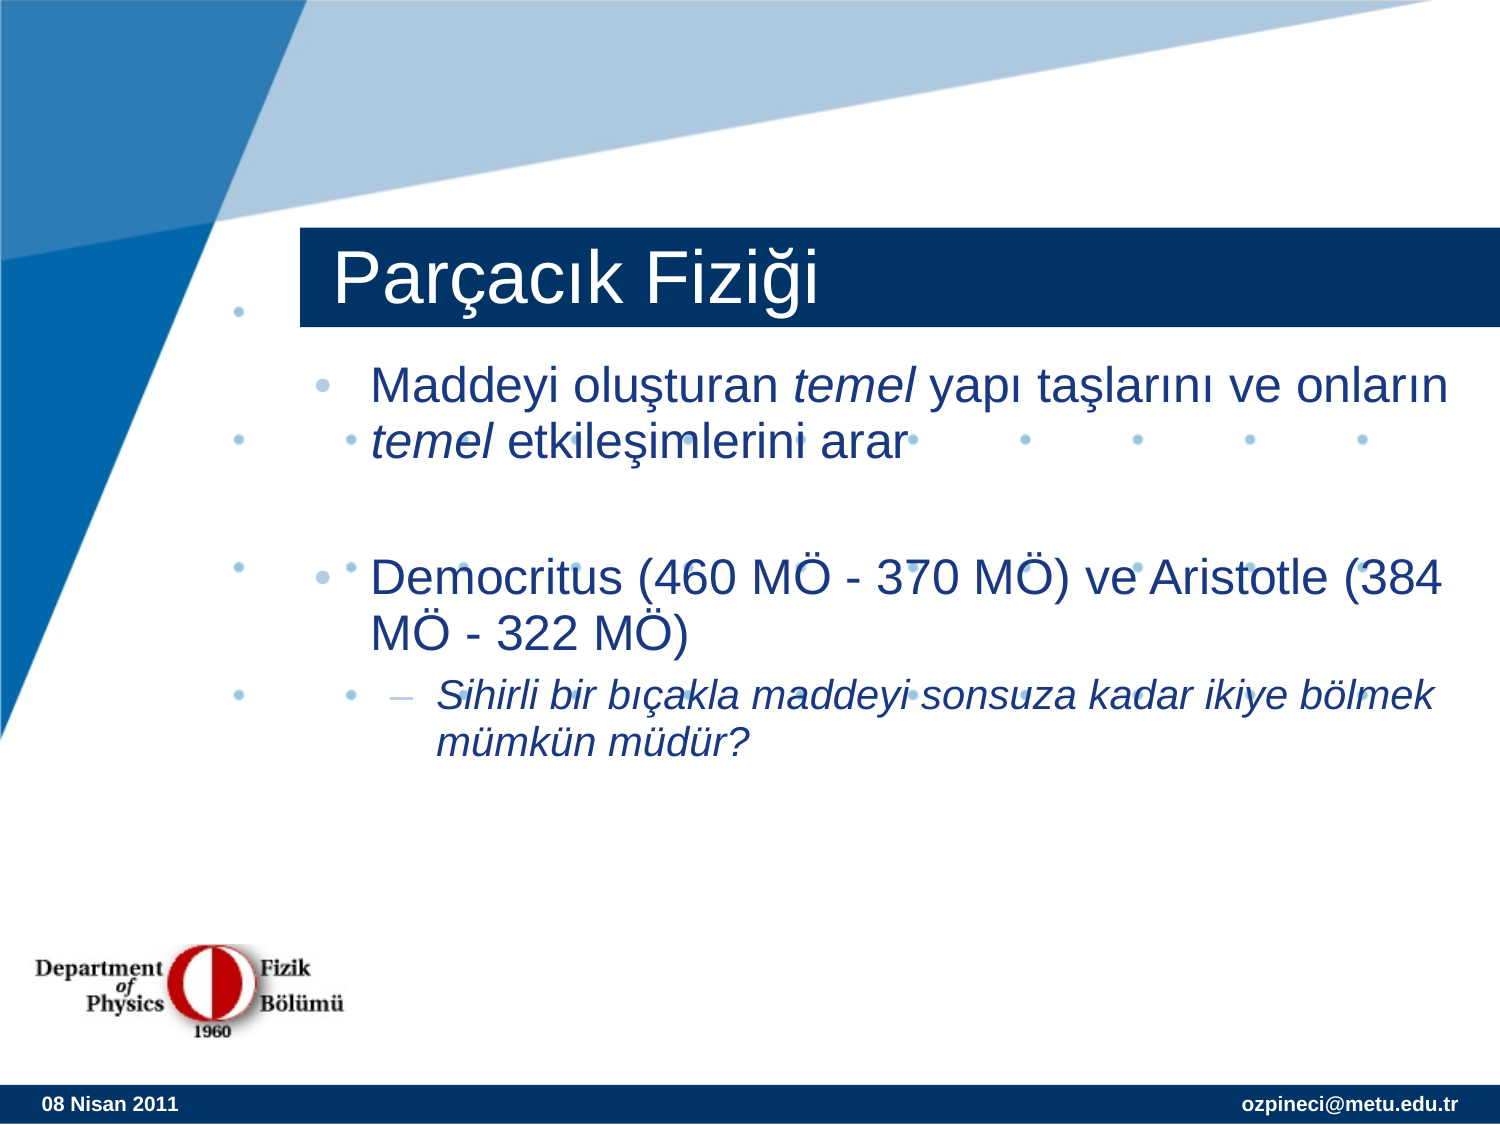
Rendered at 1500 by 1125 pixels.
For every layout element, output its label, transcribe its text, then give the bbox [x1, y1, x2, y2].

picture [29, 944, 394, 1041]
list Maddeyi oluşturan temel yapı taşlarını ve onların temel etkileşimlerini arar Democritus (460 MÖ - 370 MÖ) ve Aristotle (384 MÖ - 322 MÖ) Sihirli bir bıçakla maddeyi sonsuza kadar ikiye bölmek mümkün müdür? [299, 350, 1475, 1013]
picture [0, 0, 1500, 842]
title Parçacık Fiziği [300, 227, 1500, 328]
